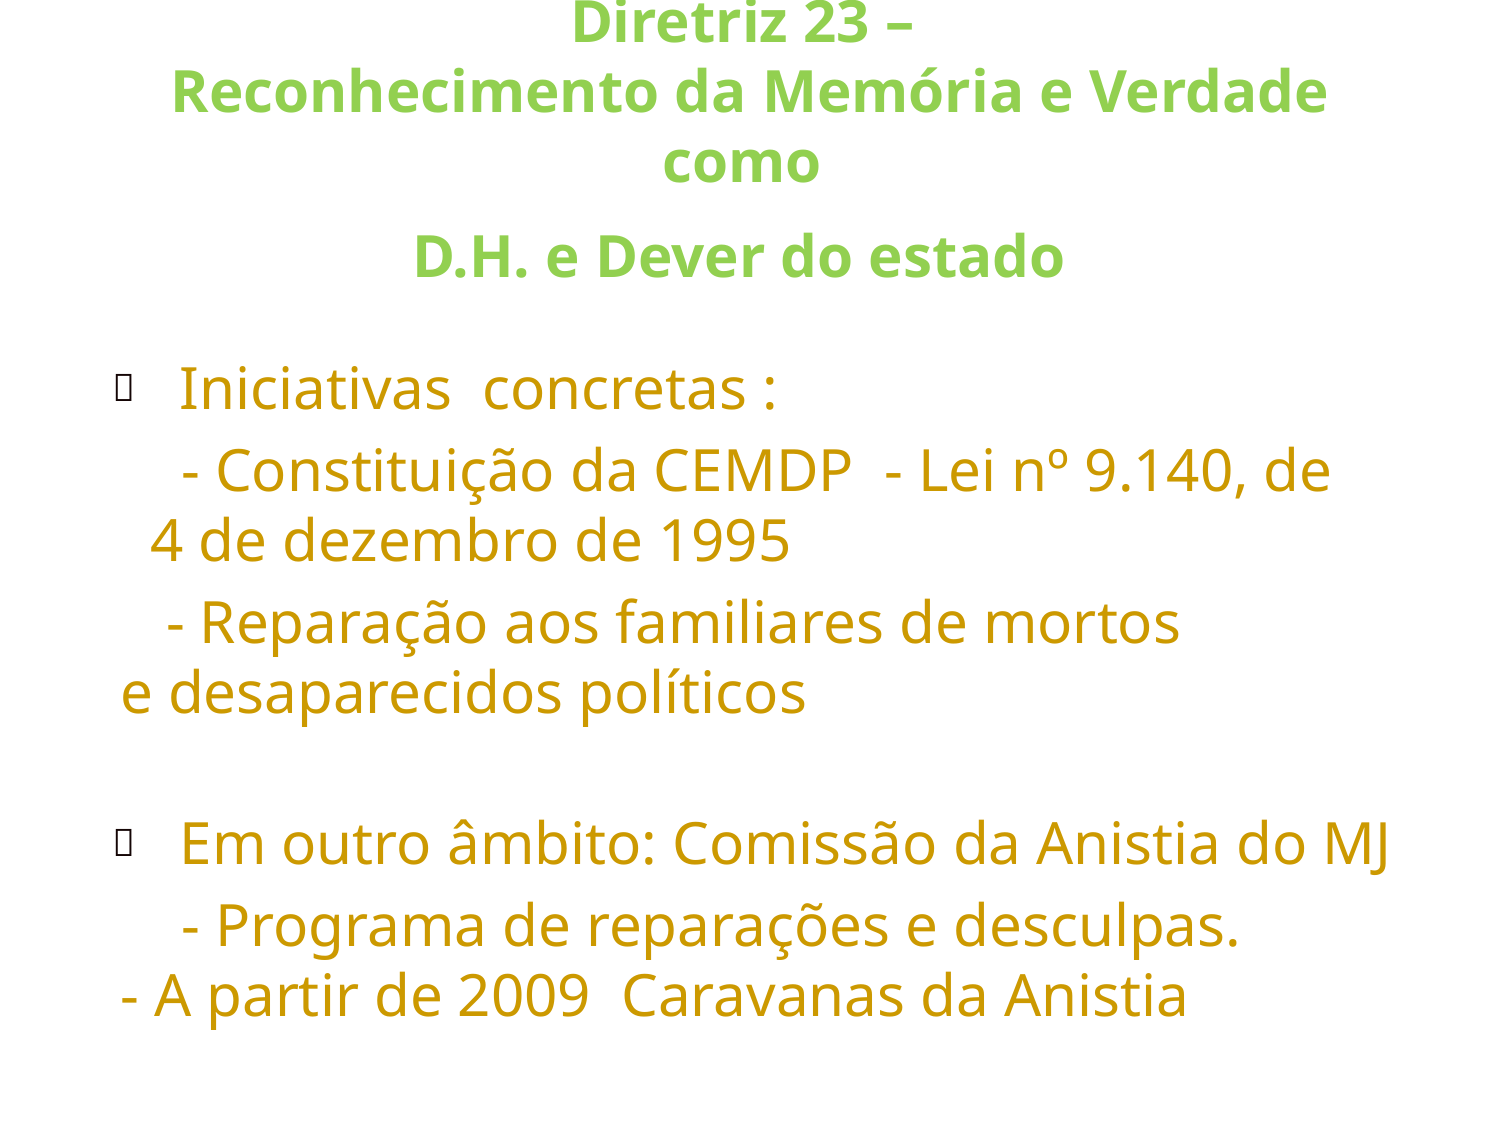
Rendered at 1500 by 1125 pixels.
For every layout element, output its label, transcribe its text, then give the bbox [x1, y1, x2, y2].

list Iniciativas concretas : - Constituição da CEMDP - Lei nº 9.140, de 4 de dezembro de 1995 - Reparação aos familiares de mortos e desaparecidos políticos Em outro âmbito: Comissão da Anistia do MJ - Programa de reparações e desculpas. - A partir de 2009 Caravanas da Anistia [75, 262, 1425, 1035]
title Diretriz 23 – Reconhecimento da Memória e Verdade como D.H. e Dever do estado [75, 45, 1425, 233]
